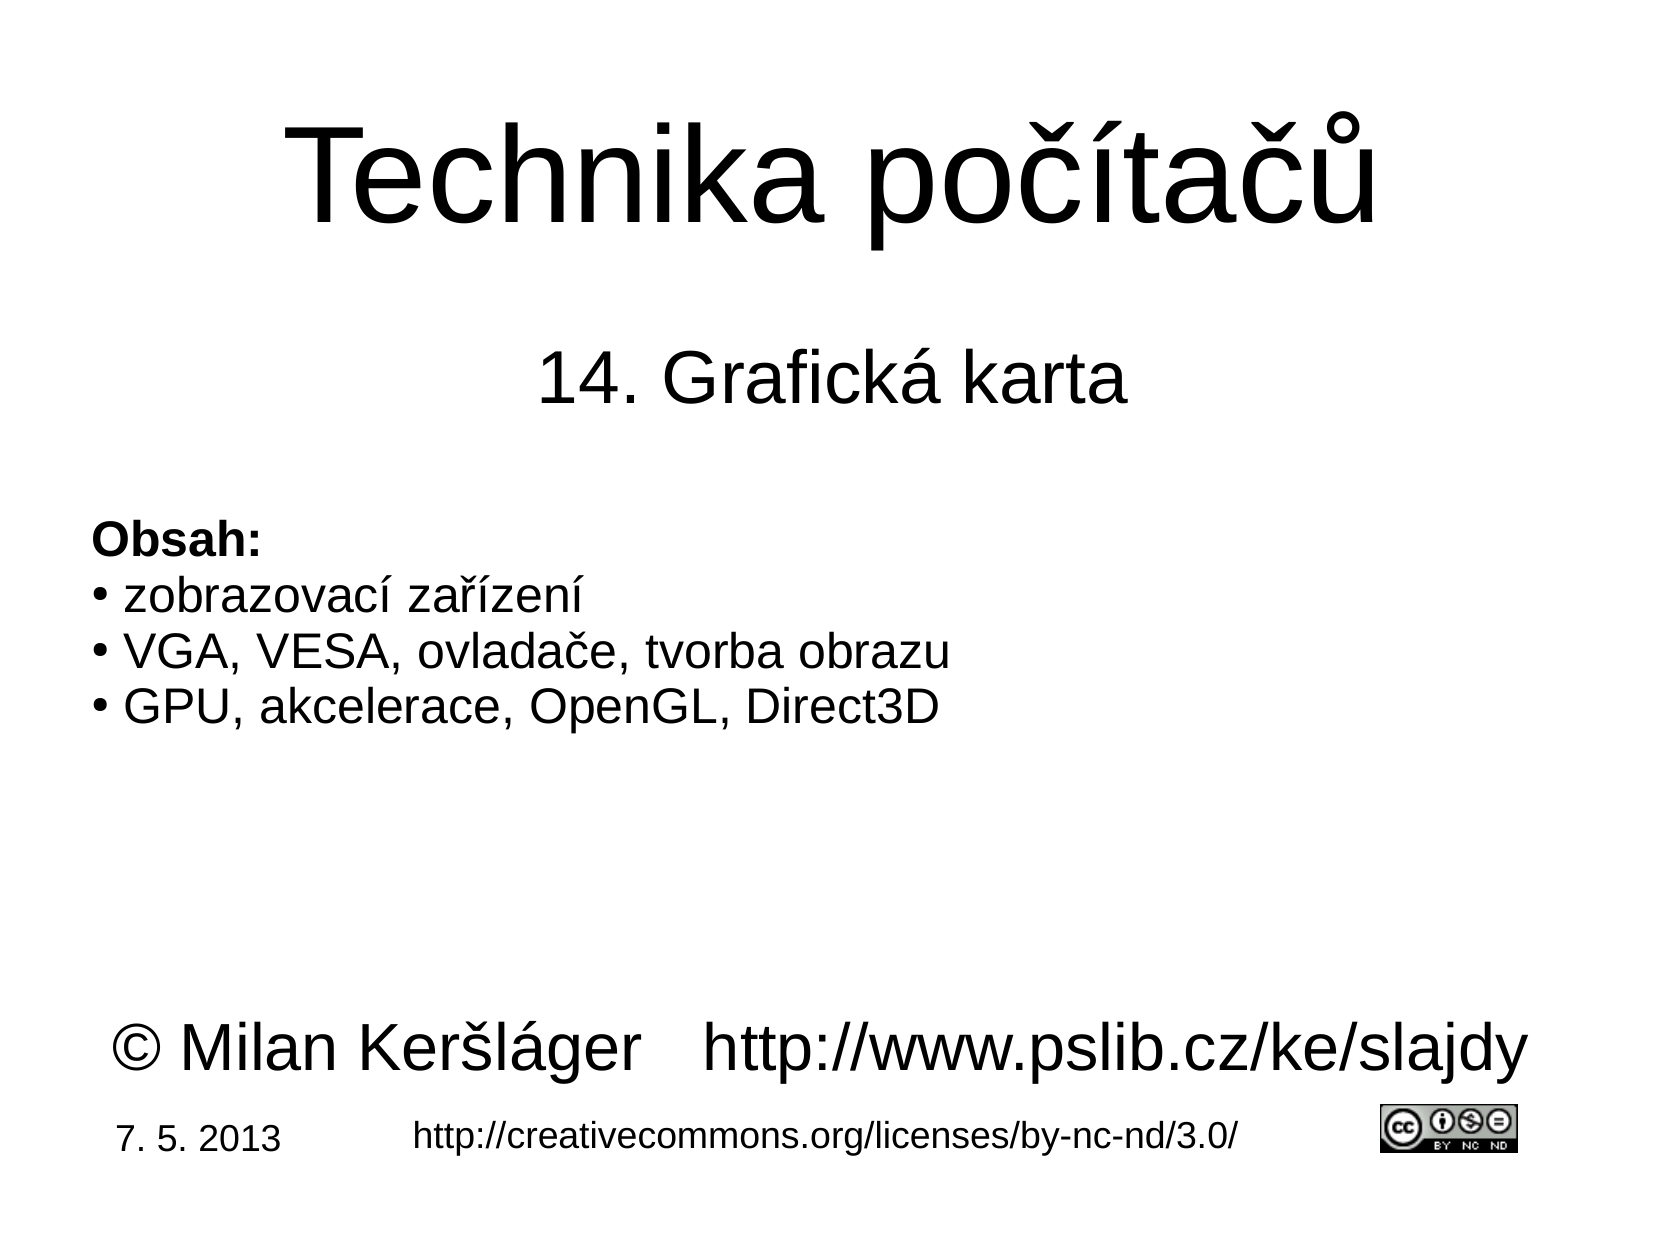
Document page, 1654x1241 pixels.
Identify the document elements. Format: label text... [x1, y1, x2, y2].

text_box http://creativecommons.org/licenses/by-nc-nd/3.0/ [339, 1107, 1313, 1165]
list © Milan Keršláger http://www.pslib.cz/ke/slajdy [76, 1009, 1565, 1087]
title Technika počítačů 14. Grafická karta [88, 56, 1577, 461]
text_box Obsah: zobrazovací zařízení VGA, VESA, ovladače, tvorba obrazu GPU, akcelerace, OpenGL, Direct3D [76, 503, 1583, 744]
text_box 7. 5. 2013 [100, 1110, 337, 1168]
picture [1380, 1104, 1518, 1153]
